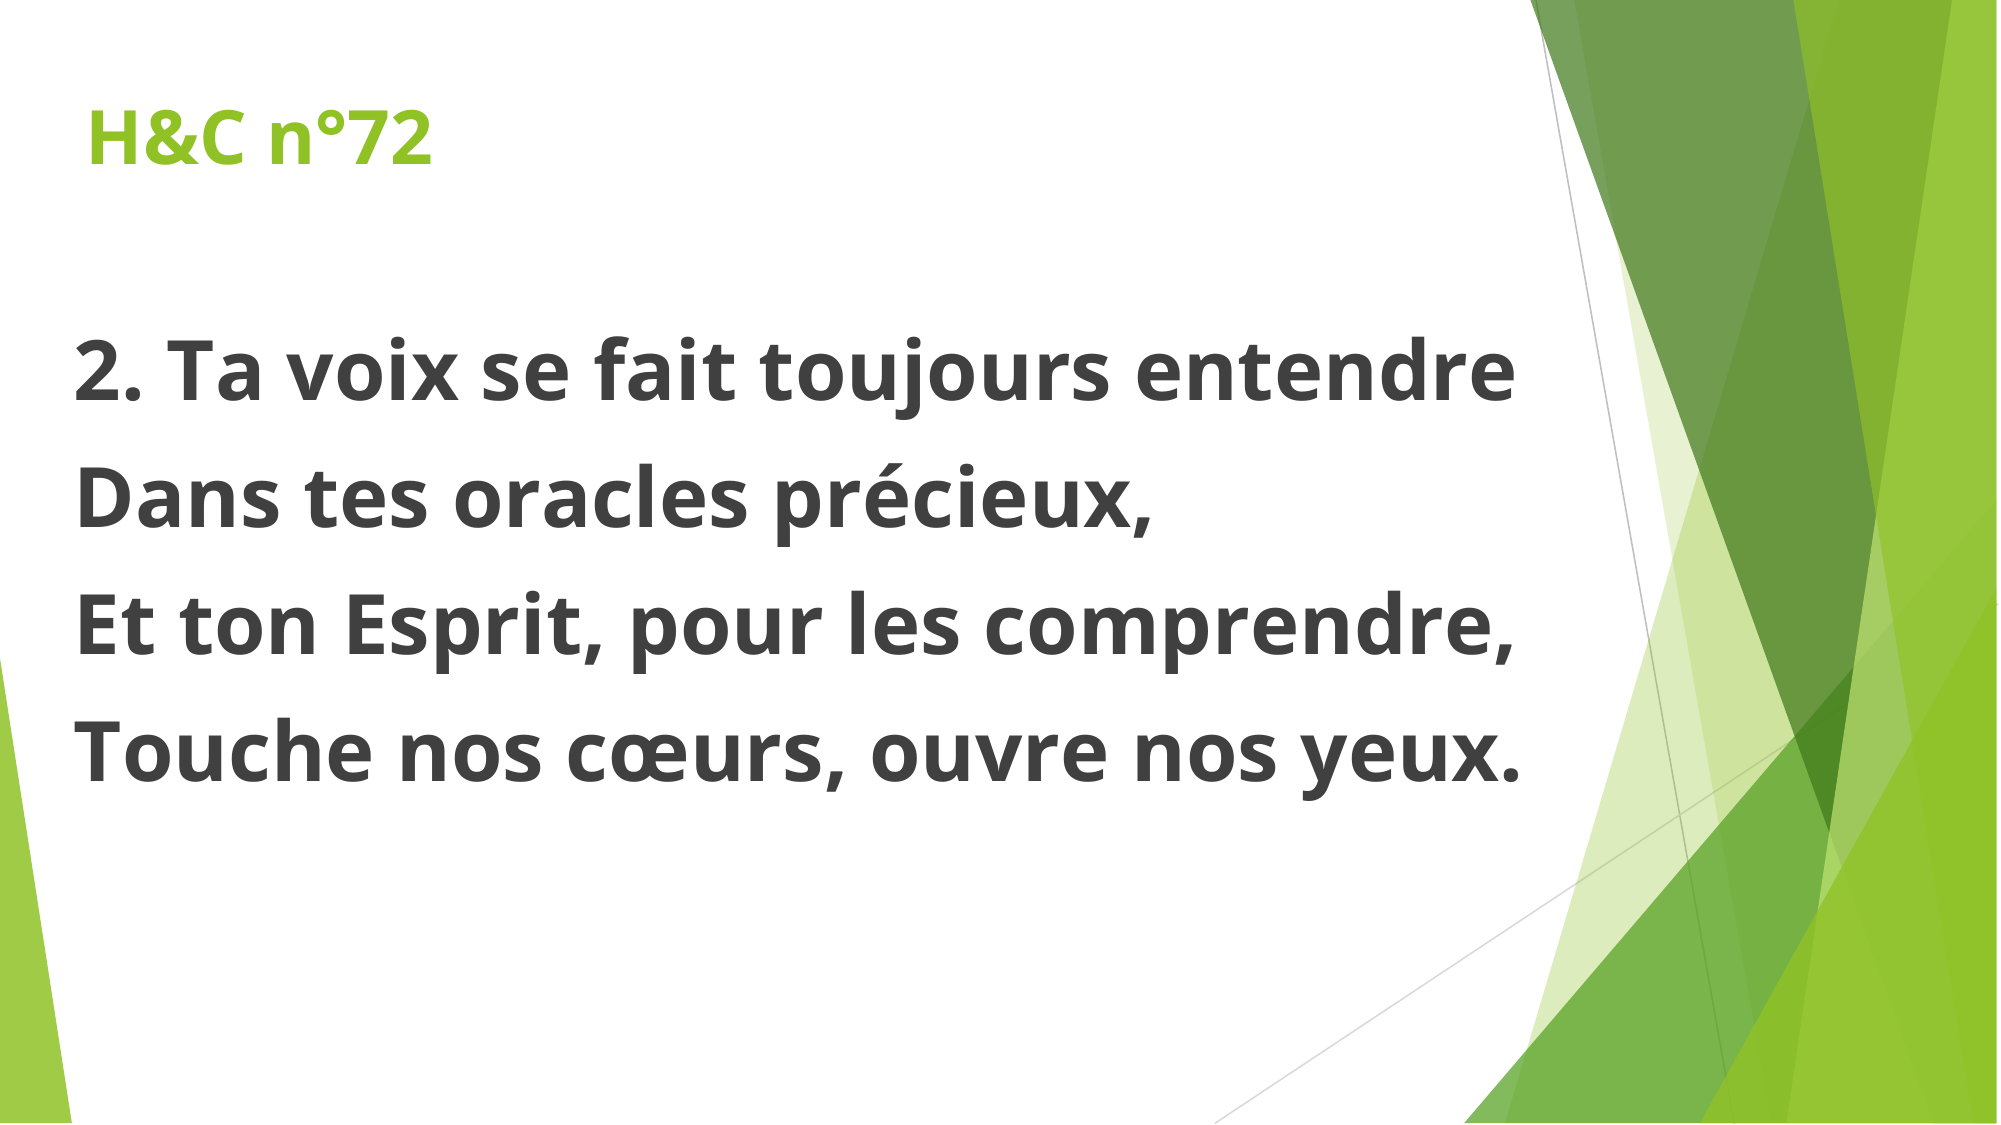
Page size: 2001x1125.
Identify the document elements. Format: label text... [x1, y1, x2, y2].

text_box H&C n°72 [70, 82, 863, 189]
text_box 2. Ta voix se fait toujours entendre Dans tes oracles précieux, Et ton Esprit, pour les comprendre, Touche nos cœurs, ouvre nos yeux. [59, 295, 2001, 1075]
